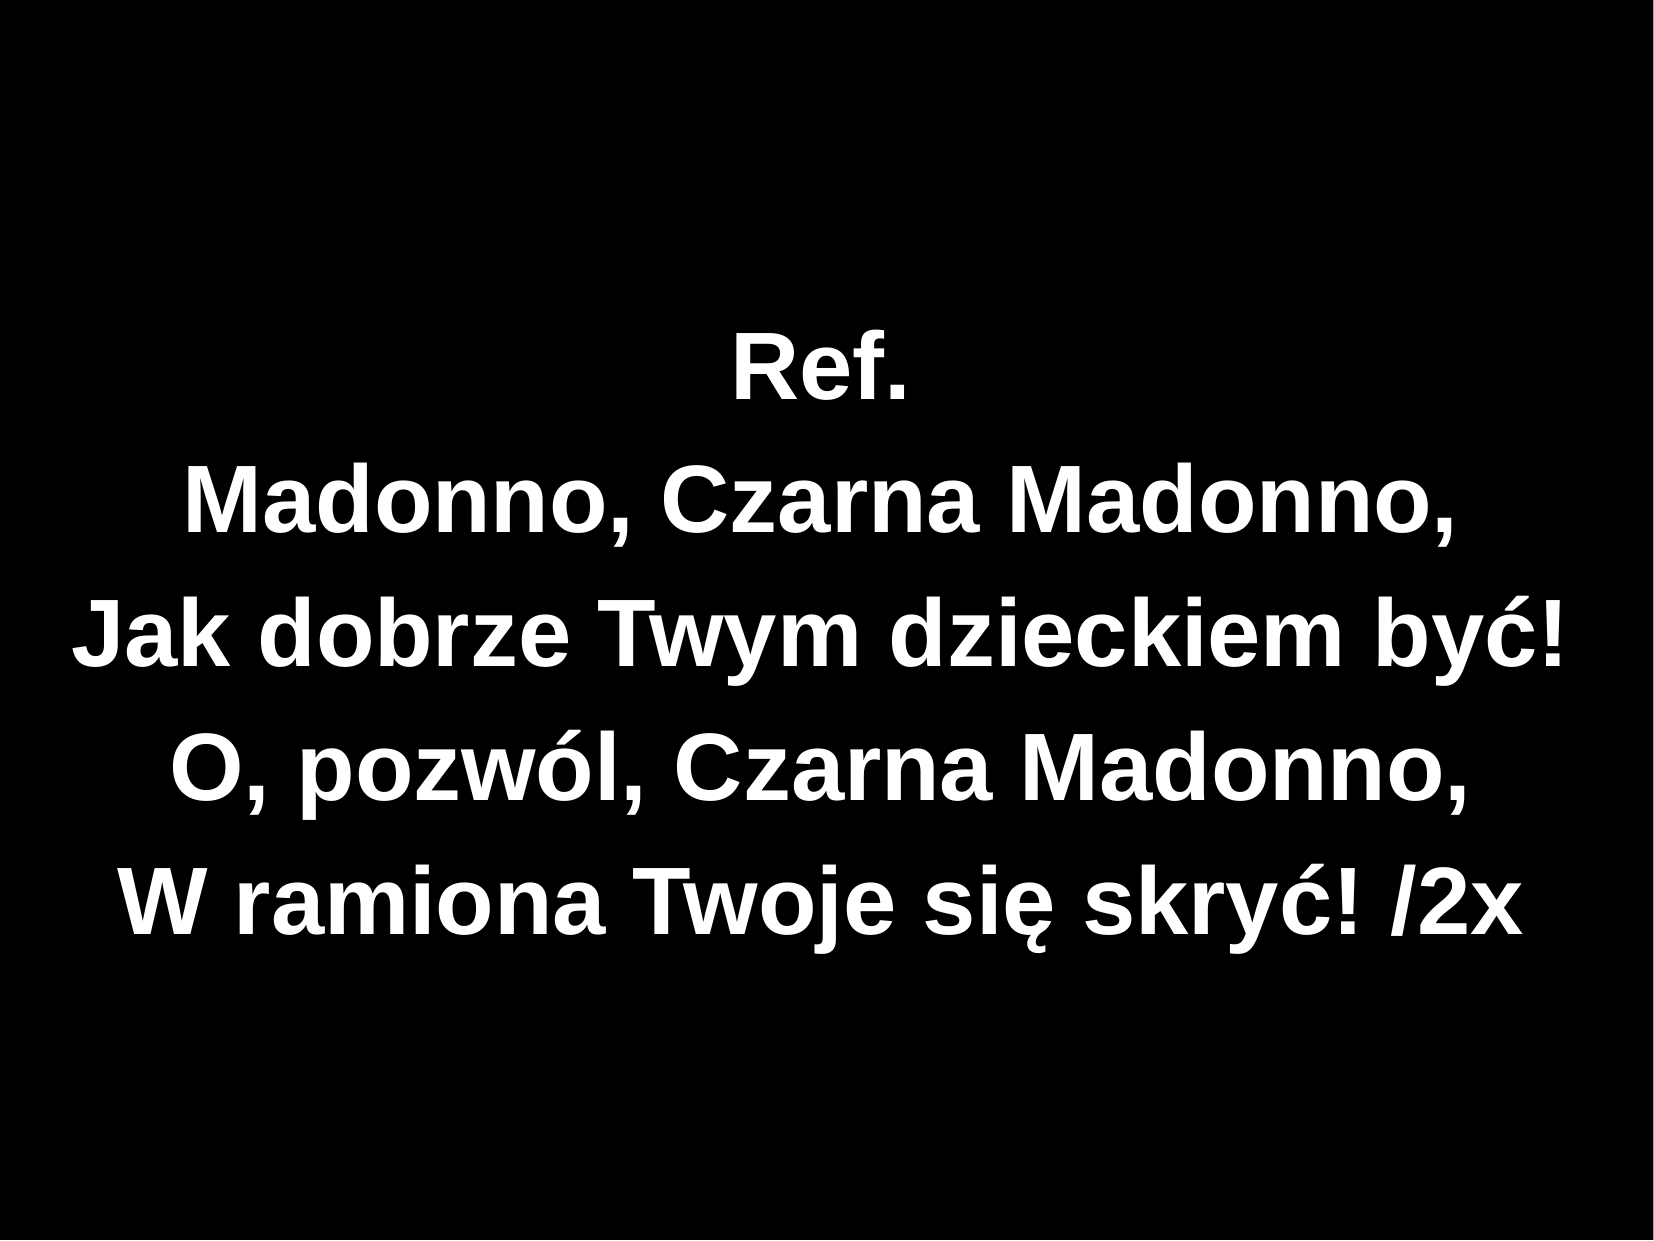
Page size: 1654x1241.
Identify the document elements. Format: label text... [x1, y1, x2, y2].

subtitle Ref. Madonno, Czarna Madonno, Jak dobrze Twym dzieckiem być! O, pozwól, Czarna Madonno, W ramiona Twoje się skryć! /2x [0, 0, 1642, 1241]
